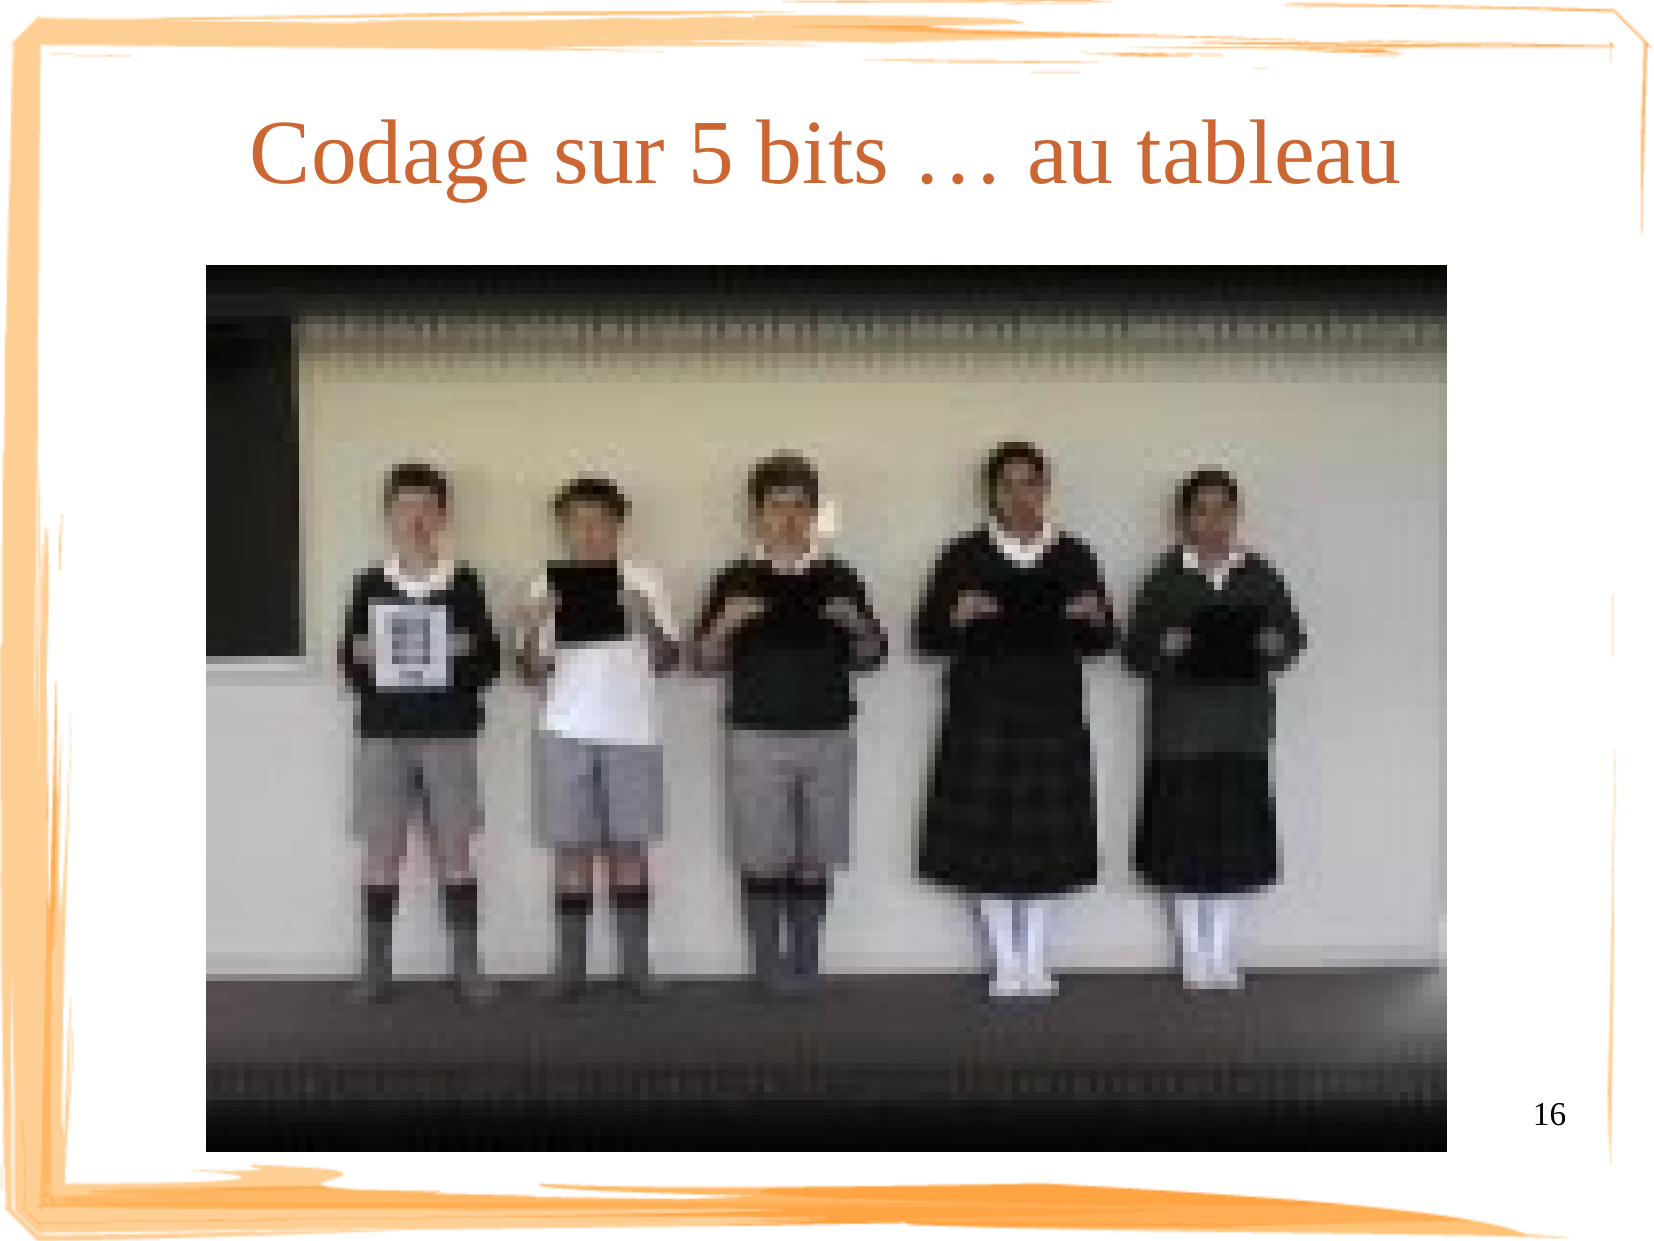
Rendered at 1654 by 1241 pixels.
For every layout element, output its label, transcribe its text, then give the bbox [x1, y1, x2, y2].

picture [0, 0, 1654, 1241]
title Codage sur 5 bits … au tableau [82, 49, 1571, 257]
